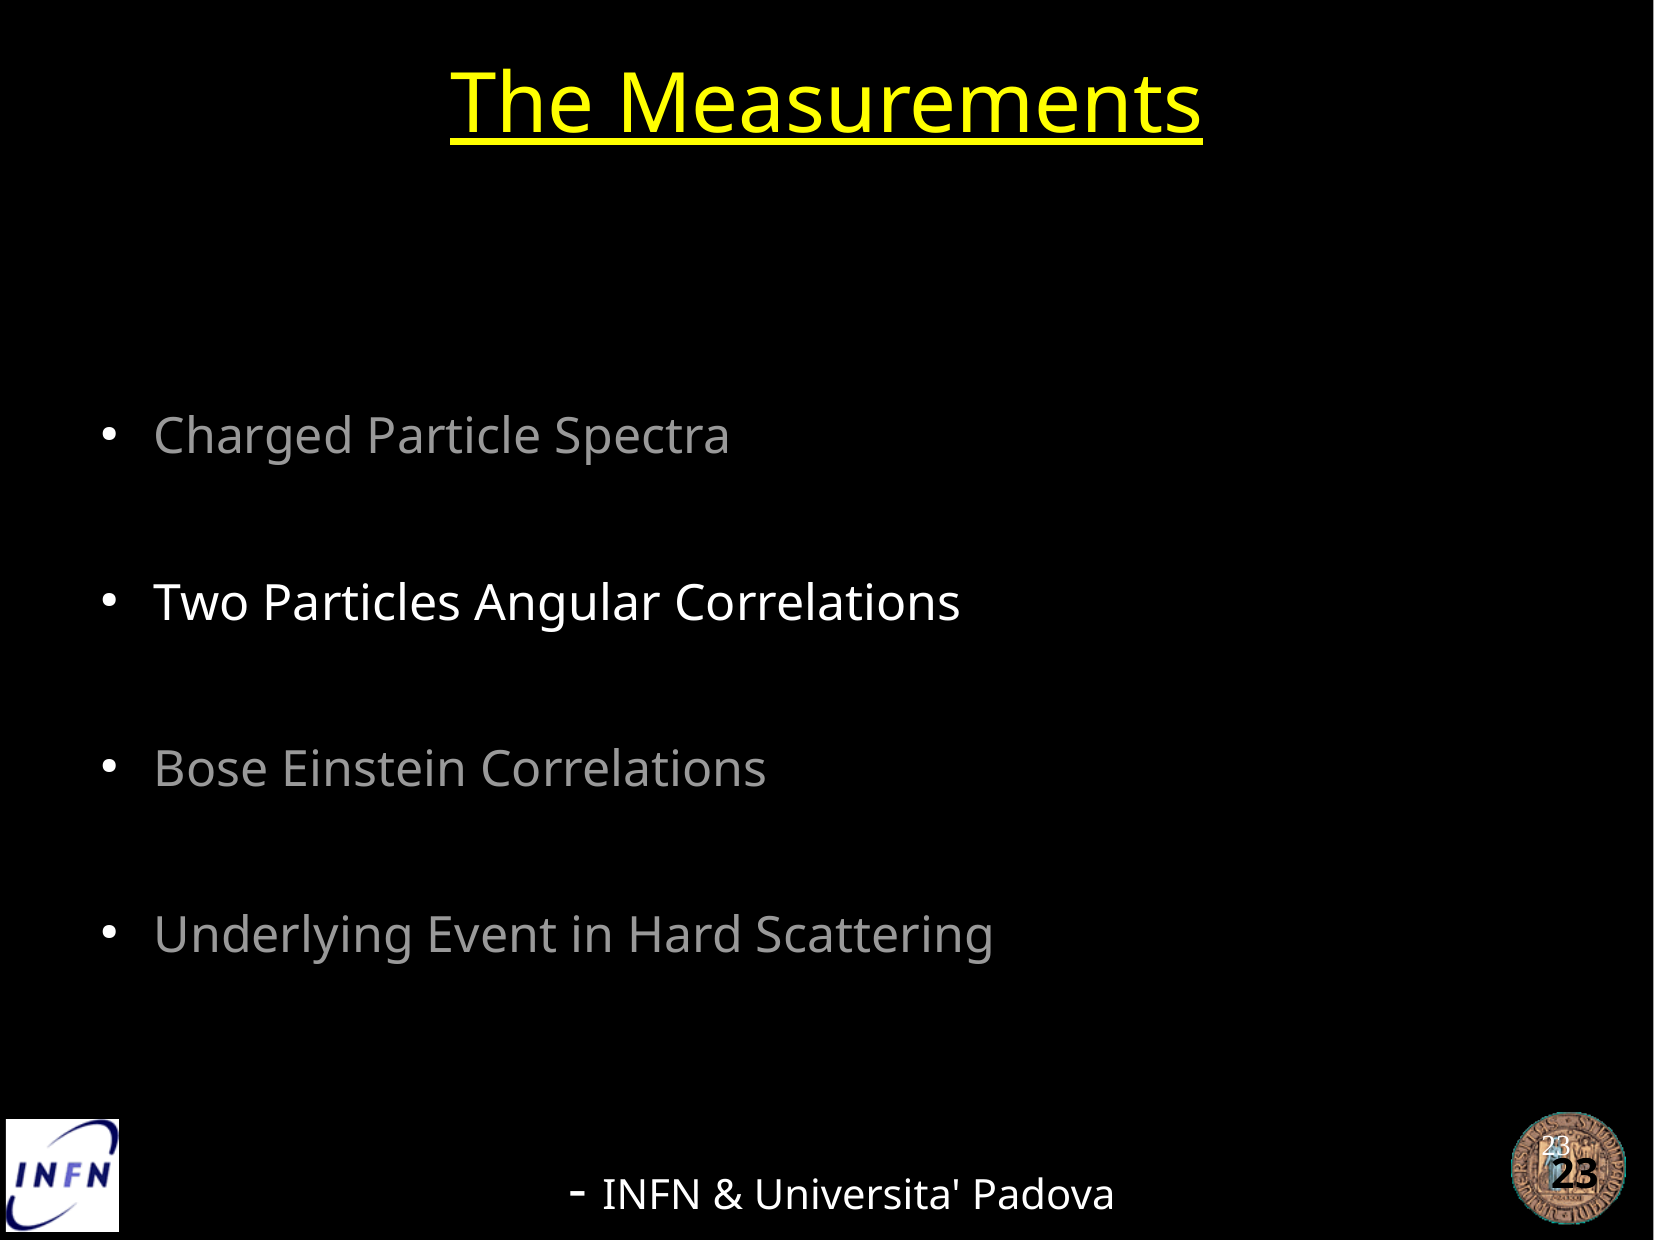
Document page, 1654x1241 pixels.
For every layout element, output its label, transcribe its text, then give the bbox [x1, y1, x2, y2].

picture [5, 1119, 119, 1232]
title The Measurements [82, 43, 1571, 157]
list Charged Particle Spectra Two Particles Angular Correlations Bose Einstein Correlations Underlying Event in Hard Scattering [82, 332, 1571, 841]
picture [1511, 1111, 1626, 1226]
